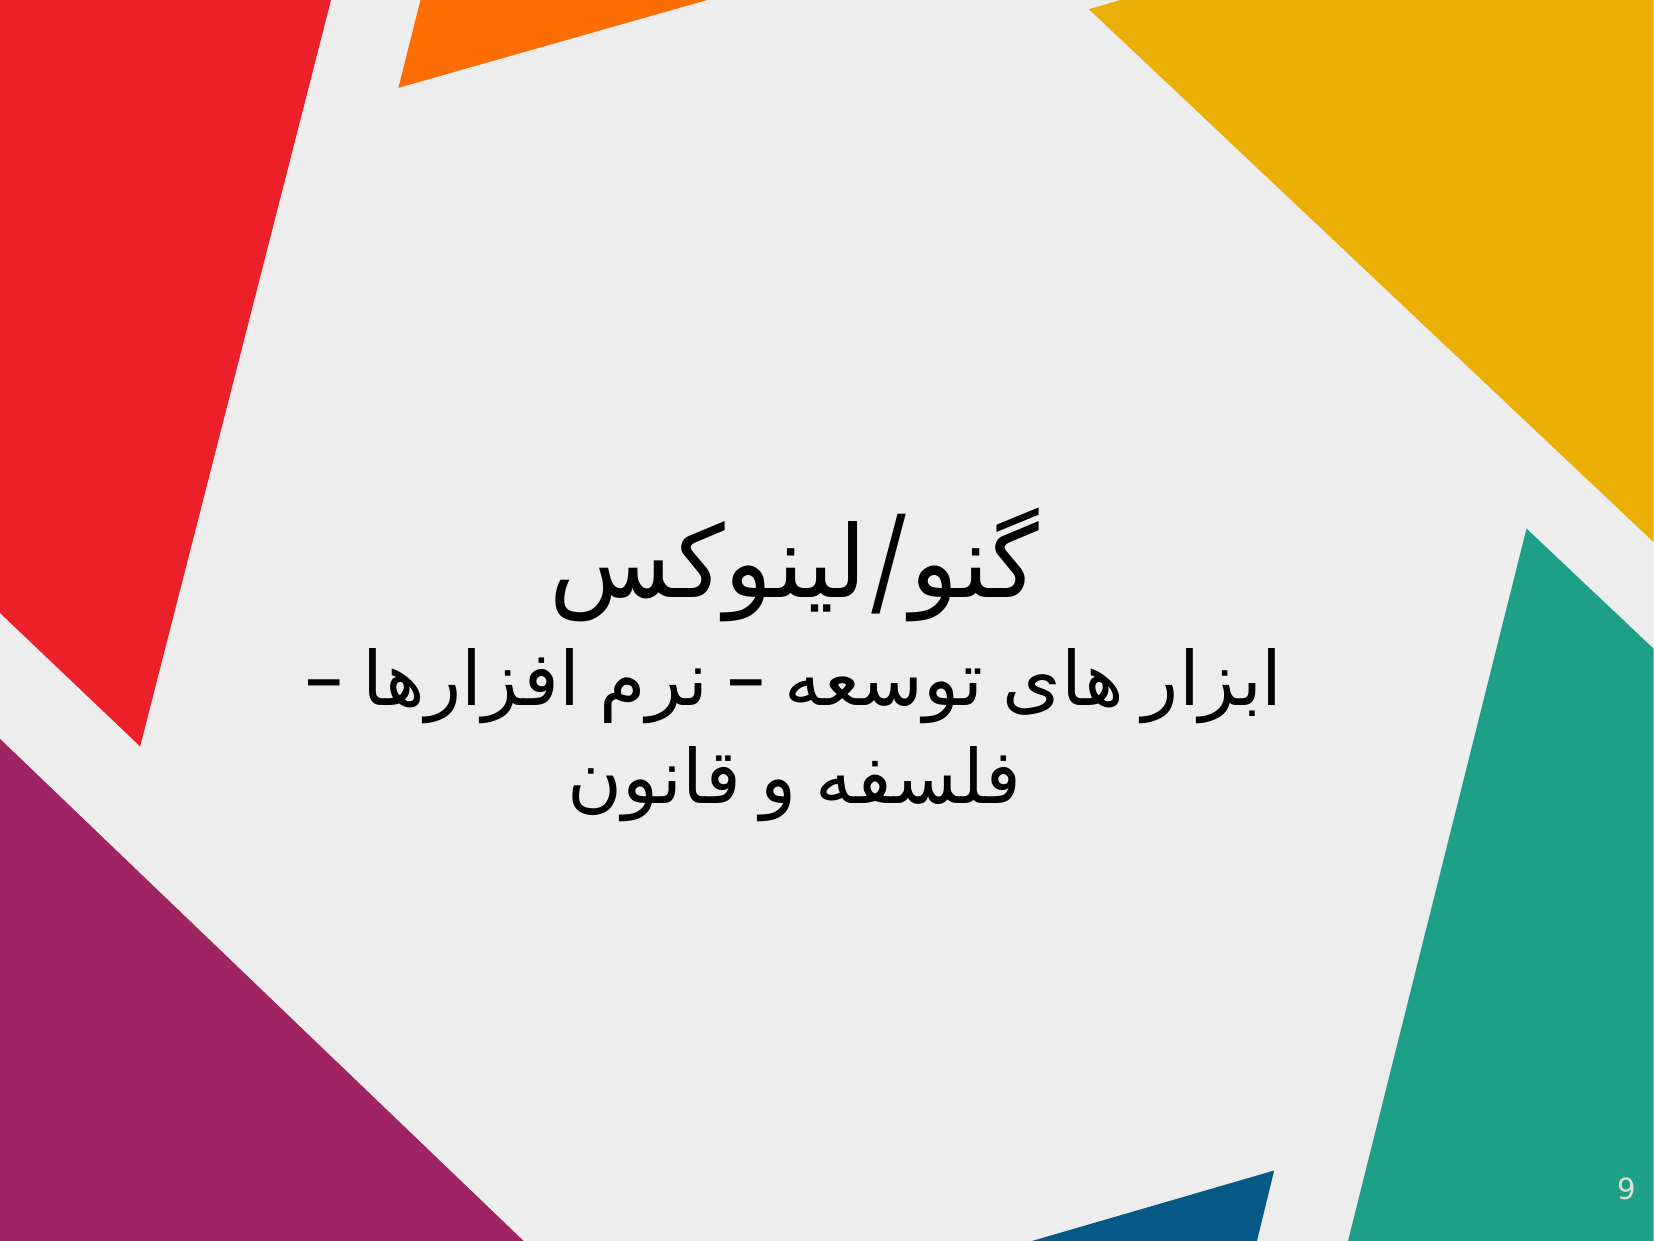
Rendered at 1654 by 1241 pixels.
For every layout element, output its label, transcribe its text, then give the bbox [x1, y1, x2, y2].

text_box گنو/لینوکس ابزار های توسعه – نرم افزارها – فلسفه و قانون [240, 500, 1351, 991]
